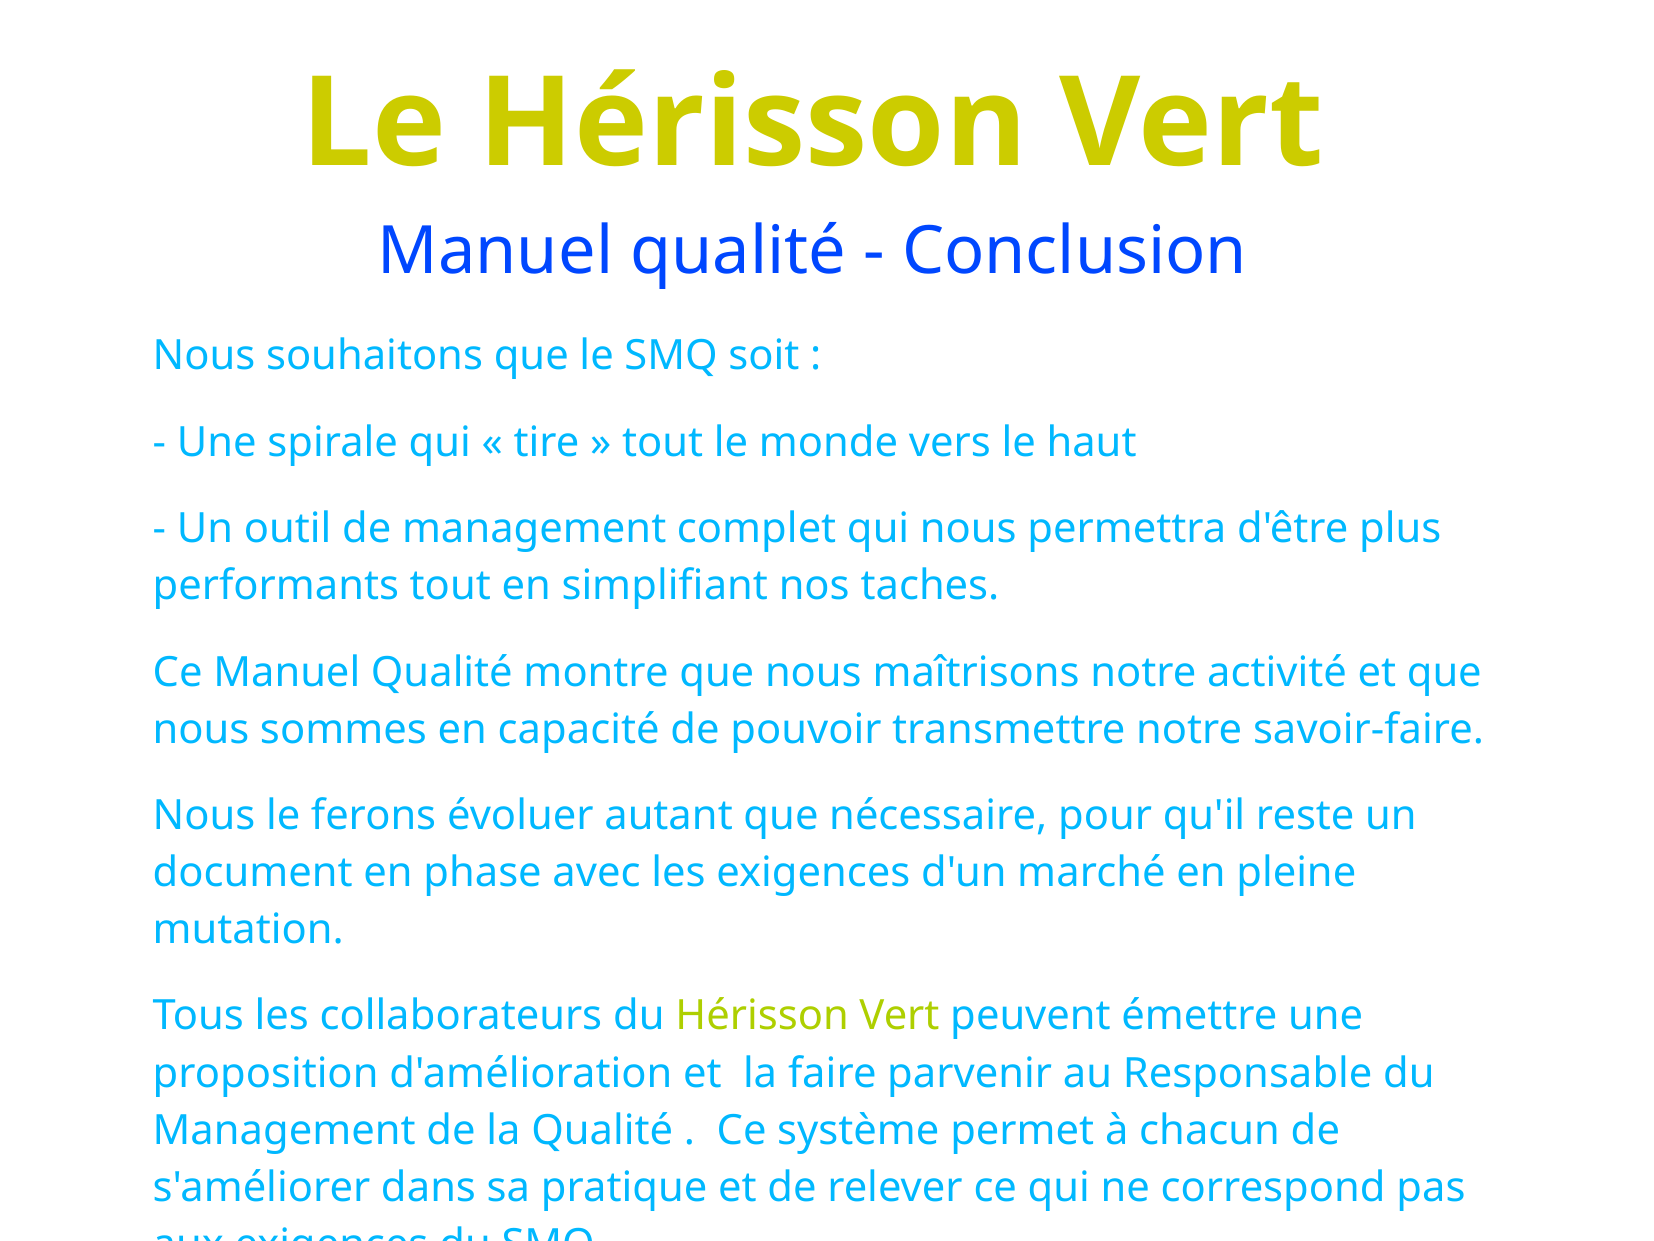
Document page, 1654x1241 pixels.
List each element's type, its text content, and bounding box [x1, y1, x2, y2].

title Le Hérisson Vert Manuel qualité - Conclusion [90, 56, 1536, 269]
list Nous souhaitons que le SMQ soit : - Une spirale qui « tire » tout le monde vers le haut - Un outil de management complet qui nous permettra d'être plus performants tout en simplifiant nos taches. Ce Manuel Qualité montre que nous maîtrisons notre activité et que nous sommes en capacité de pouvoir transmettre notre savoir-faire. Nous le ferons évoluer autant que nécessaire, pour qu'il reste un document en phase avec les exigences d'un marché en pleine mutation. Tous les collaborateurs du Hérisson Vert peuvent émettre une proposition d'amélioration et la faire parvenir au Responsable du Management de la Qualité . Ce système permet à chacun de s'améliorer dans sa pratique et de relever ce qui ne correspond pas aux exigences du SMQ. Ces propositions représentent un élément important de la politique qualité en favorisant une culture de l'amélioration continue. [152, 324, 1534, 1241]
